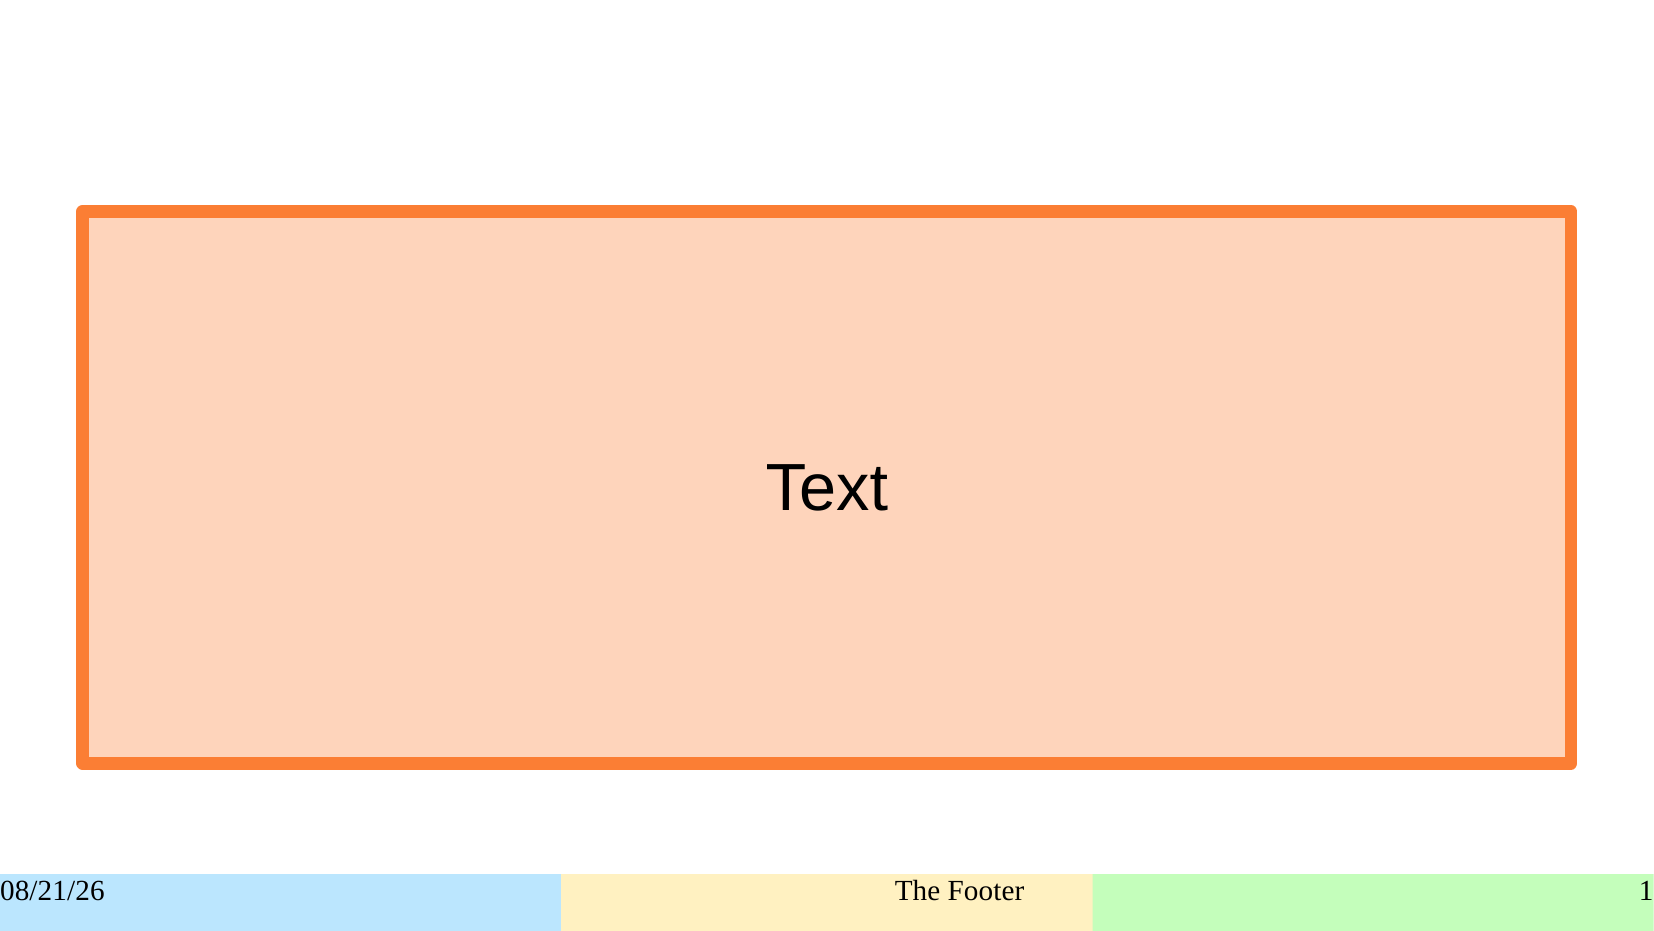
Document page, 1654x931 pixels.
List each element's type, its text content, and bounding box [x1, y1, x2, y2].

subtitle Text [82, 211, 1571, 764]
